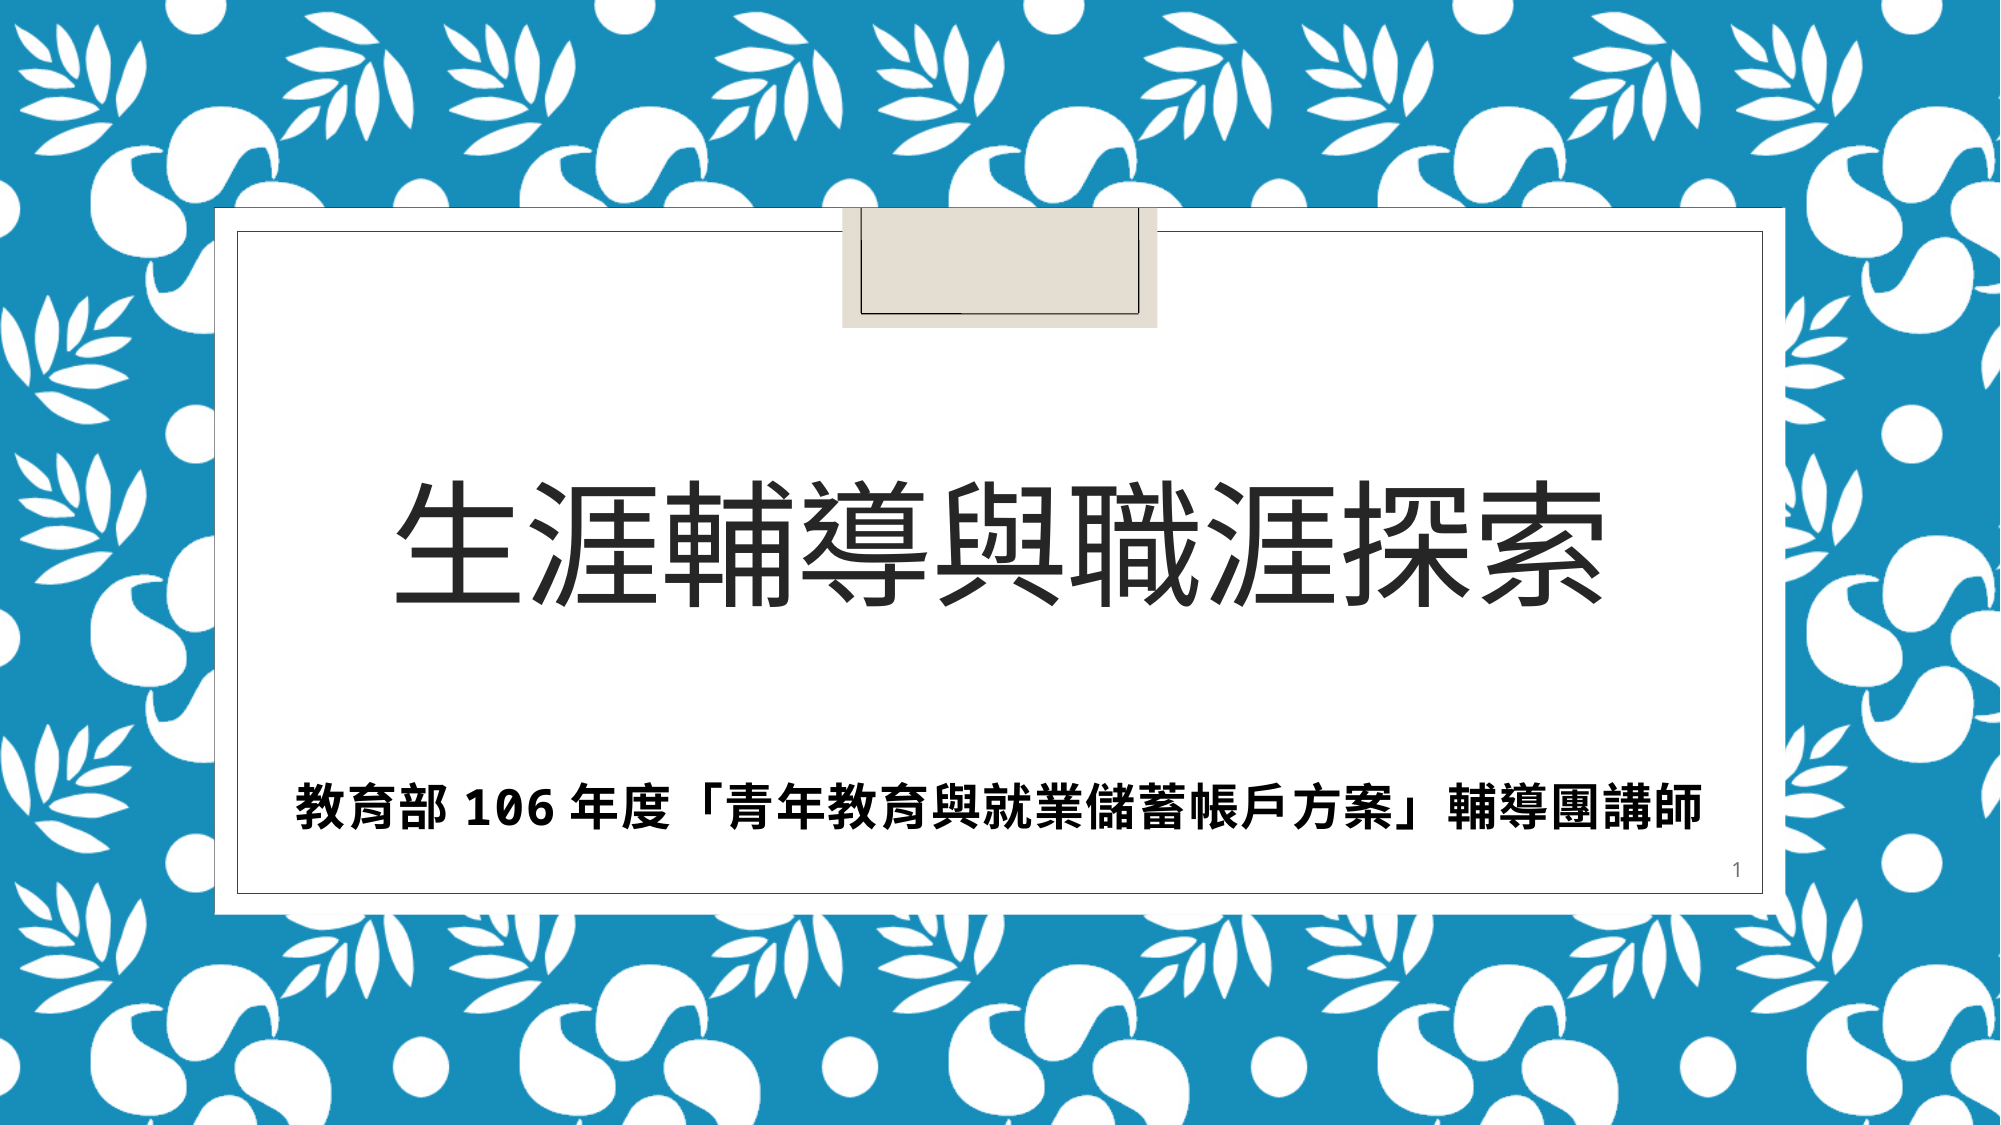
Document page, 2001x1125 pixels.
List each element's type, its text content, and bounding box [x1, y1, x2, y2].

slide_number <編號> [1411, 855, 1759, 893]
subtitle 教育部106年度「青年教育與就業儲蓄帳戶方案」輔導團講師 [256, 768, 1745, 844]
picture [0, 0, 2000, 1125]
title 生涯輔導與職涯探索 [256, 343, 1744, 768]
